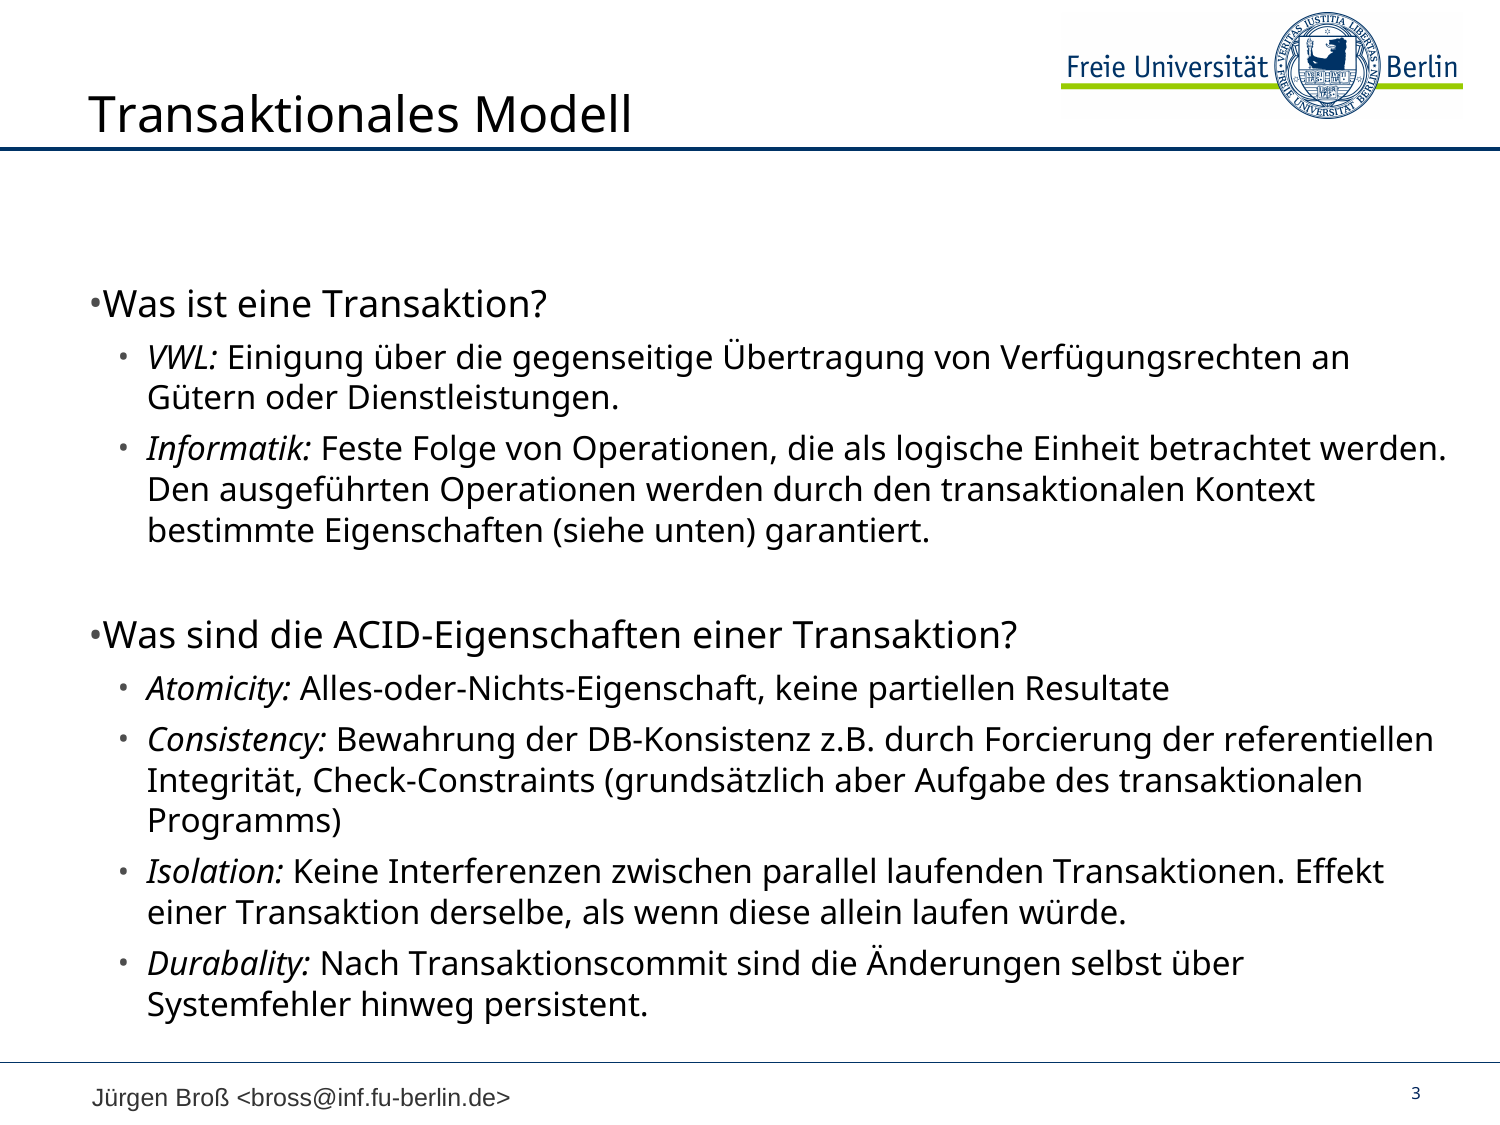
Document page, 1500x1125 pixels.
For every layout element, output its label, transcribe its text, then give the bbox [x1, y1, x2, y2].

title Transaktionales Modell [88, 87, 1275, 143]
list Was ist eine Transaktion? VWL: Einigung über die gegenseitige Übertragung von Verfügungsrechten an Gütern oder Dienstleistungen. Informatik: Feste Folge von Operationen, die als logische Einheit betrachtet werden. Den ausgeführten Operationen werden durch den transaktionalen Kontext bestimmte Eigenschaften (siehe unten) garantiert. Was sind die ACID-Eigenschaften einer Transaktion? Atomicity: Alles-oder-Nichts-Eigenschaft, keine partiellen Resultate Consistency: Bewahrung der DB-Konsistenz z.B. durch Forcierung der referentiellen Integrität, Check-Constraints (grundsätzlich aber Aufgabe des transaktionalen Programms) Isolation: Keine Interferenzen zwischen parallel laufenden Transaktionen. Effekt einer Transaktion derselbe, als wenn diese allein laufen würde. Durabality: Nach Transaktionscommit sind die Änderungen selbst über Systemfehler hinweg persistent. [88, 278, 1459, 1037]
picture [1061, 12, 1463, 119]
